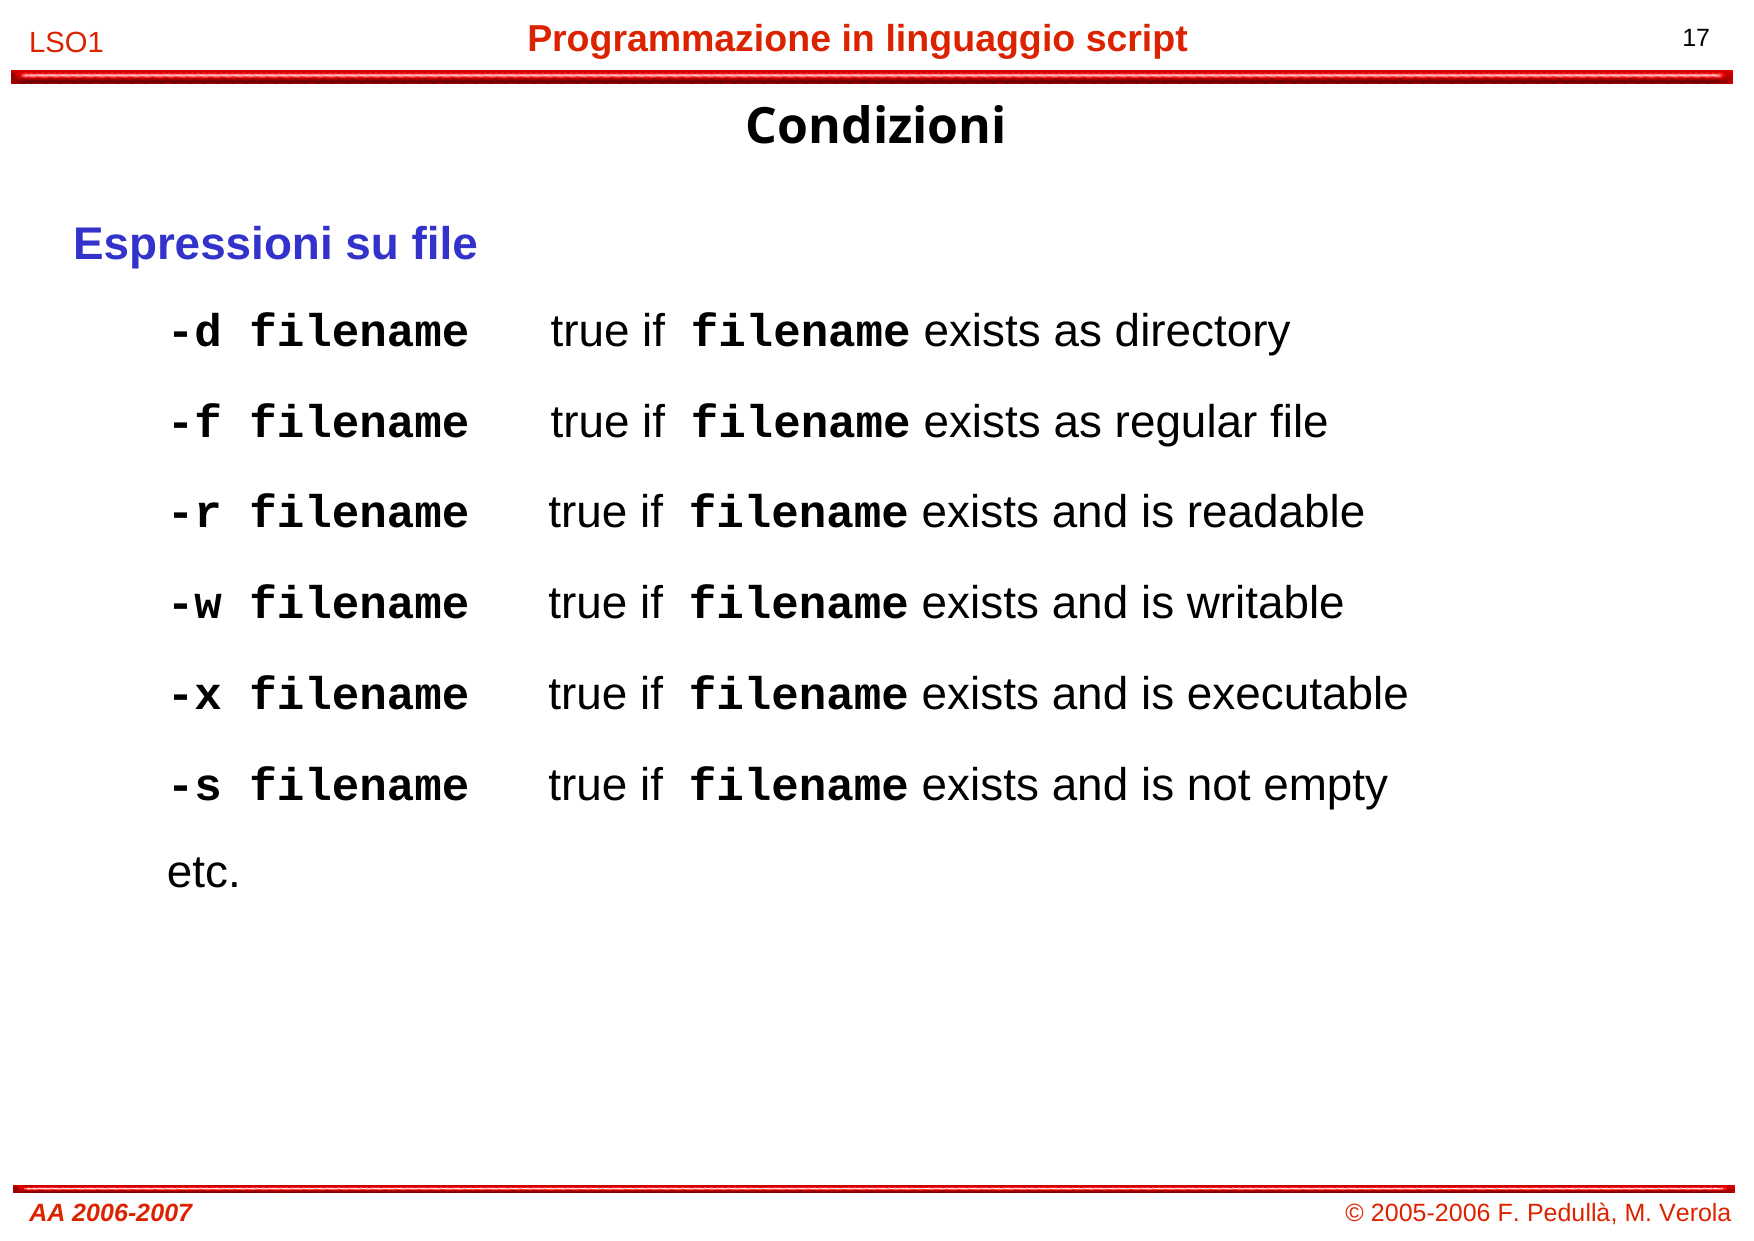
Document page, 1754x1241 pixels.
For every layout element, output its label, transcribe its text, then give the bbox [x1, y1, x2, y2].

picture [11, 70, 1733, 84]
picture [13, 1185, 1735, 1193]
list Espressioni su file -d filename true if filename exists as directory -f filename true if filename exists as regular file -r filename true if filename exists and is readable -w filename true if filename exists and is writable -x filename true if filename exists and is executable -s filename true if filename exists and is not empty etc. [58, 206, 1696, 995]
title Condizioni [720, 78, 1033, 174]
